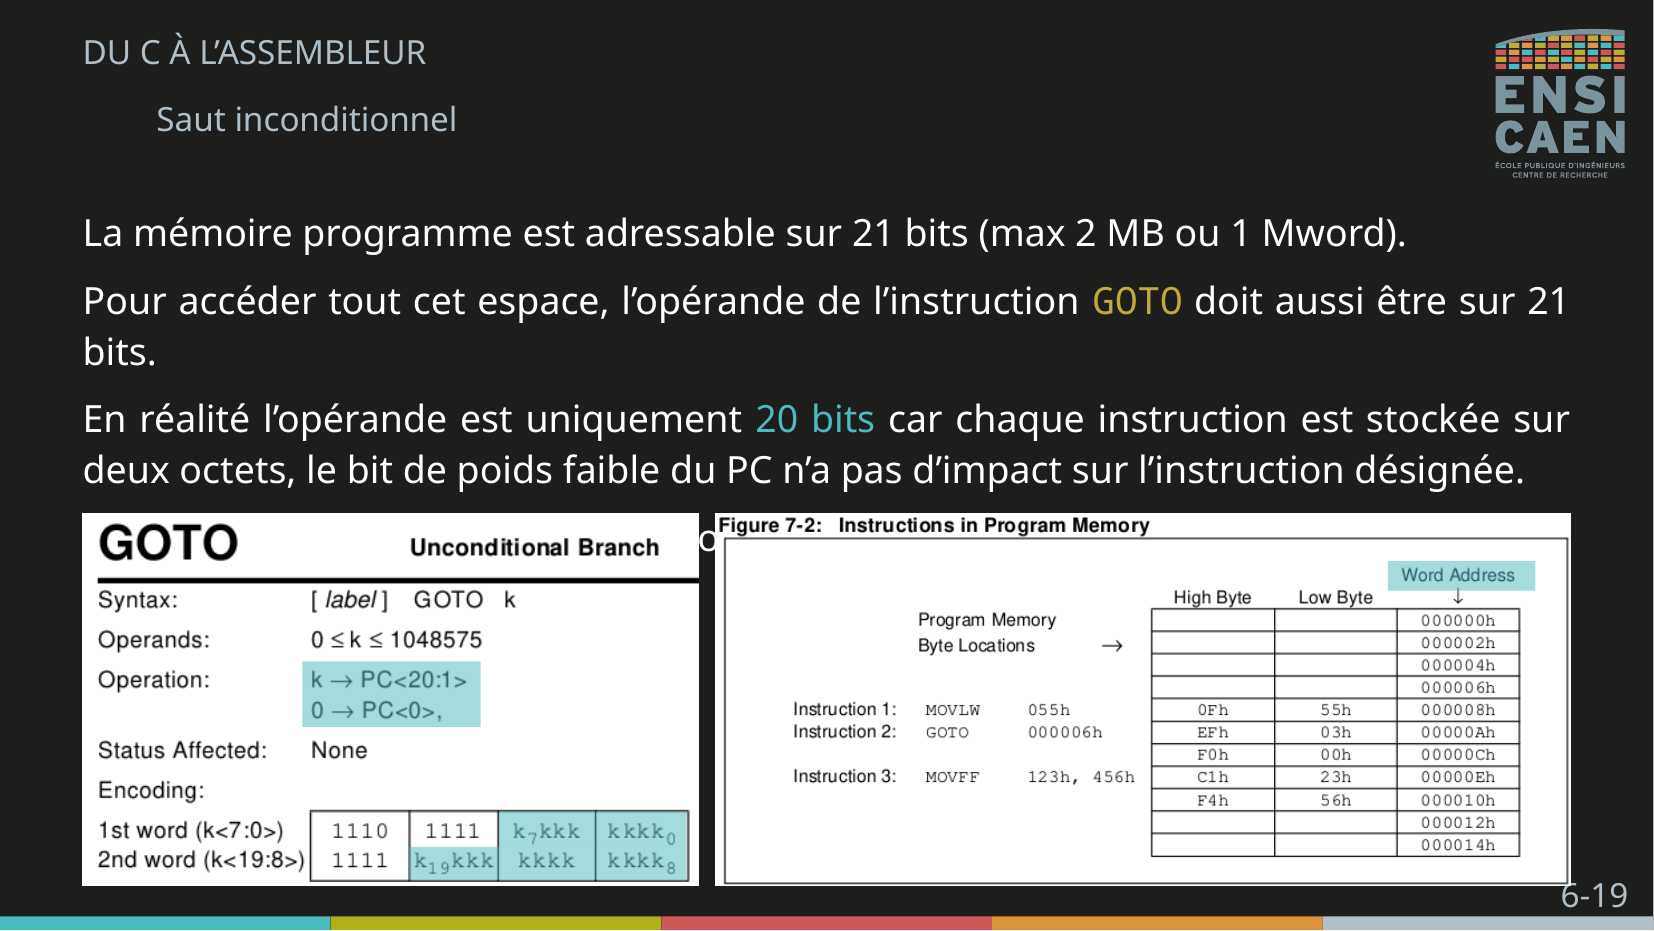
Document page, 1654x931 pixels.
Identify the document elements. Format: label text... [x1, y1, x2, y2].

title DU C À L’ASSEMBLEUR Saut inconditionnel [82, 0, 1467, 148]
picture [82, 513, 699, 886]
list La mémoire programme est adressable sur 21 bits (max 2 MB ou 1 Mword). Pour accéder tout cet espace, l’opérande de l’instruction GOTO doit aussi être sur 21 bits. En réalité l’opérande est uniquement 20 bits car chaque instruction est stockée sur deux octets, le bit de poids faible du PC n’a pas d’impact sur l’instruction désignée. Pour contenir ces 20 bits, l’instruction GOTO est codée sur 4 octets (2 mots mémoire). [82, 206, 1571, 916]
text_box [1387, 561, 1536, 591]
text_box [302, 661, 481, 727]
text_box [409, 811, 687, 880]
picture [715, 513, 1571, 886]
